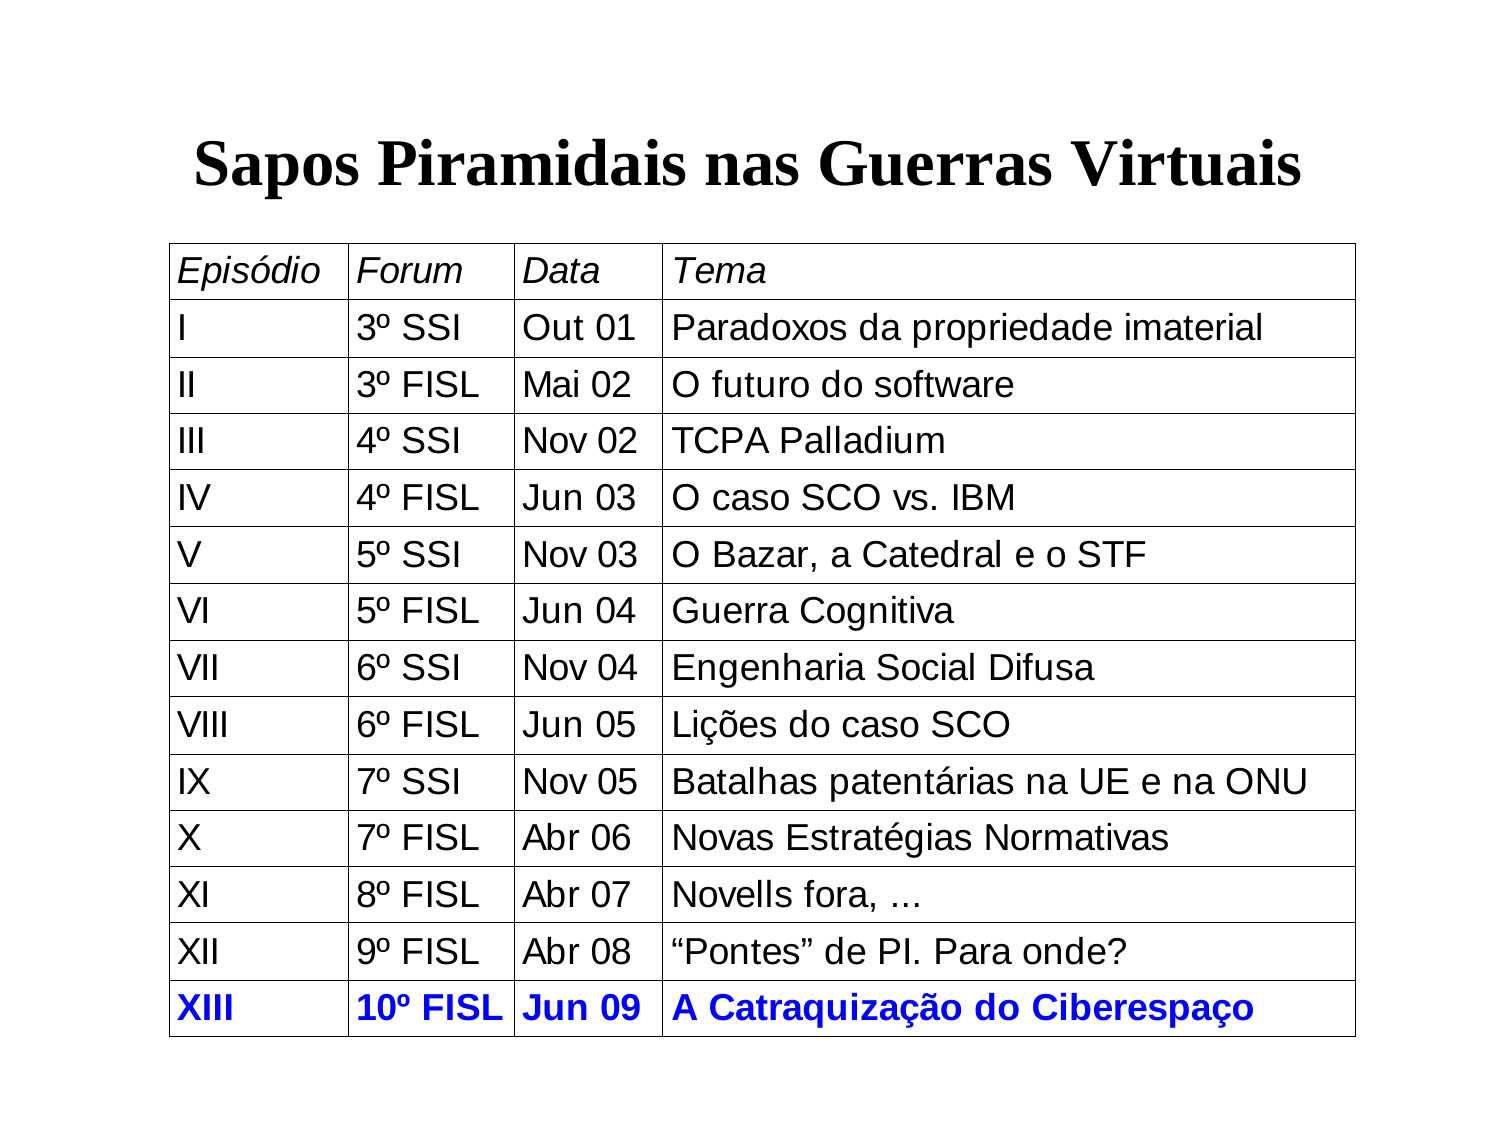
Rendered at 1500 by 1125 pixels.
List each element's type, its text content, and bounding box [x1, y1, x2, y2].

chart [168, 242, 1358, 1039]
text_box Sapos Piramidais nas Guerras Virtuais [165, 125, 1349, 203]
